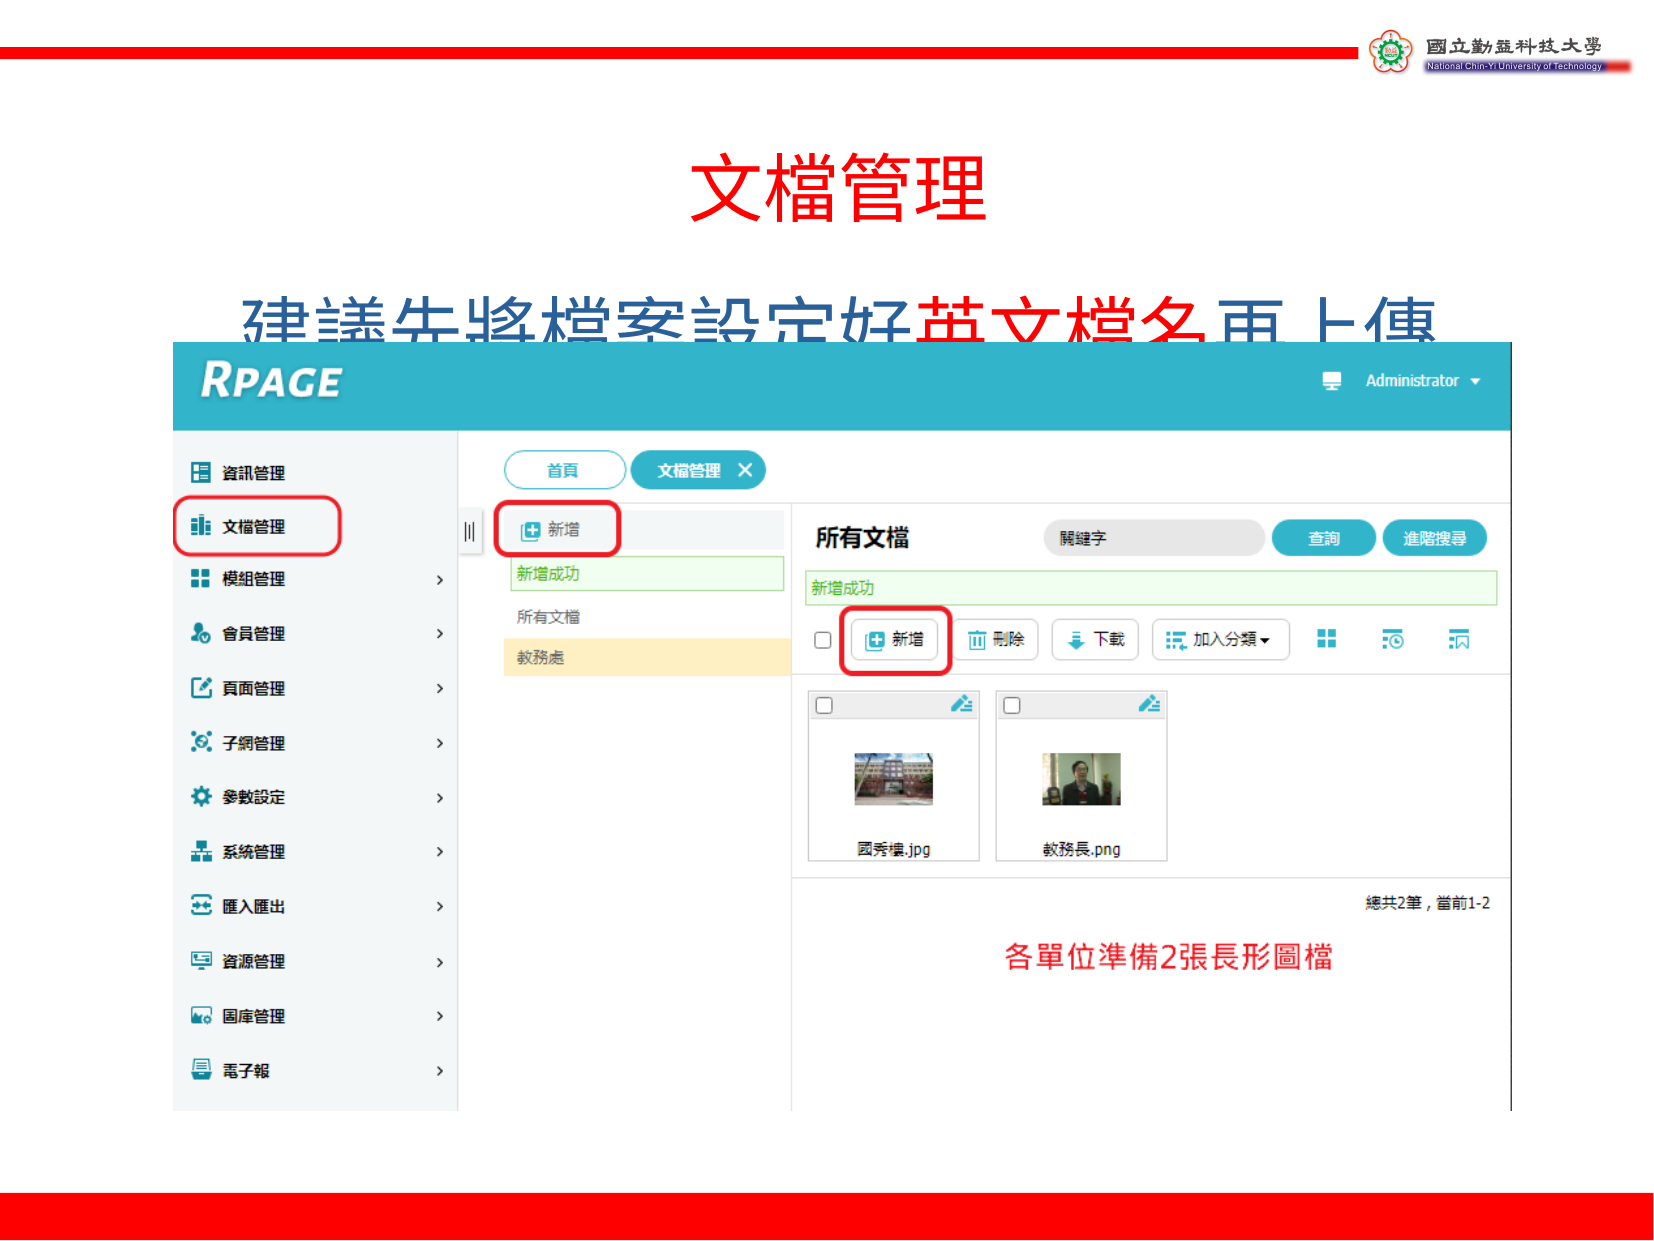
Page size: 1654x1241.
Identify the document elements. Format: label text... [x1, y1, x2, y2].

subtitle 文檔管理 建議先將檔案設定好英文檔名再上傳 [94, 129, 1583, 1158]
picture [1368, 29, 1636, 77]
picture [173, 342, 1512, 1111]
